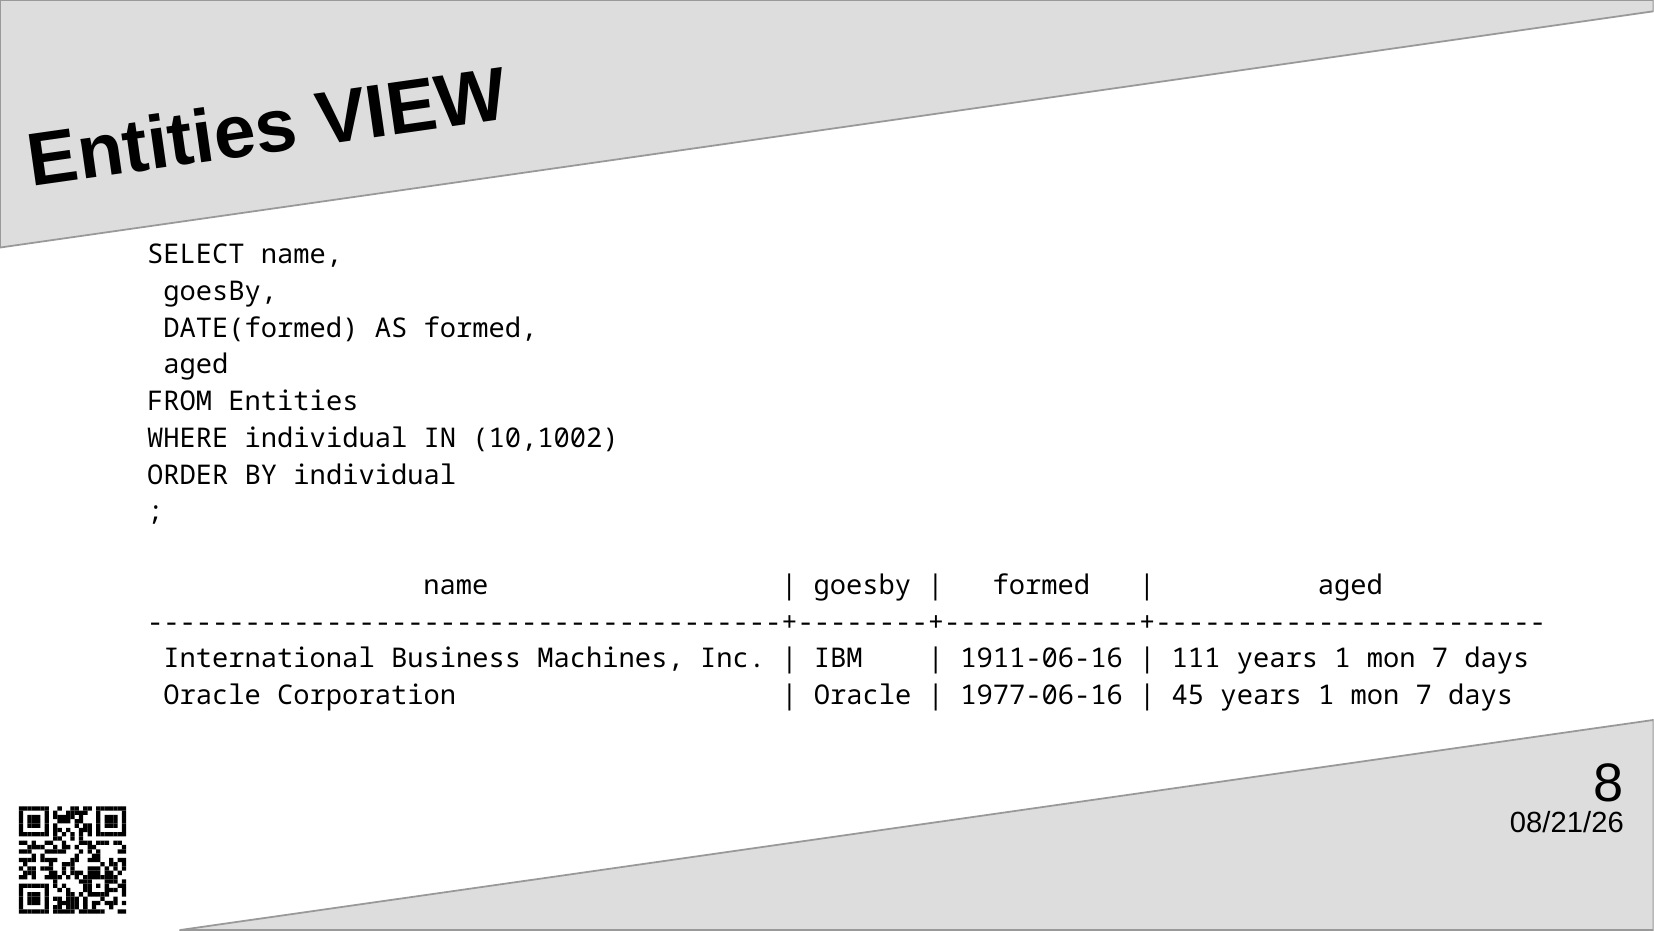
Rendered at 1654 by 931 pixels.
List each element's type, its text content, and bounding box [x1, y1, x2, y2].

title Entities VIEW [16, 0, 1501, 239]
text_box SELECT name, goesBy, DATE(formed) AS formed, aged FROM Entities WHERE individual IN (10,1002) ORDER BY individual ; name | goesby | formed | aged ---------------------------------------+--------+------------+------------------------ International Business Machines, Inc. | IBM | 1911-06-16 | 111 years 1 mon 7 days Oracle Corporation | Oracle | 1977-06-16 | 45 years 1 mon 7 days [132, 227, 1388, 751]
